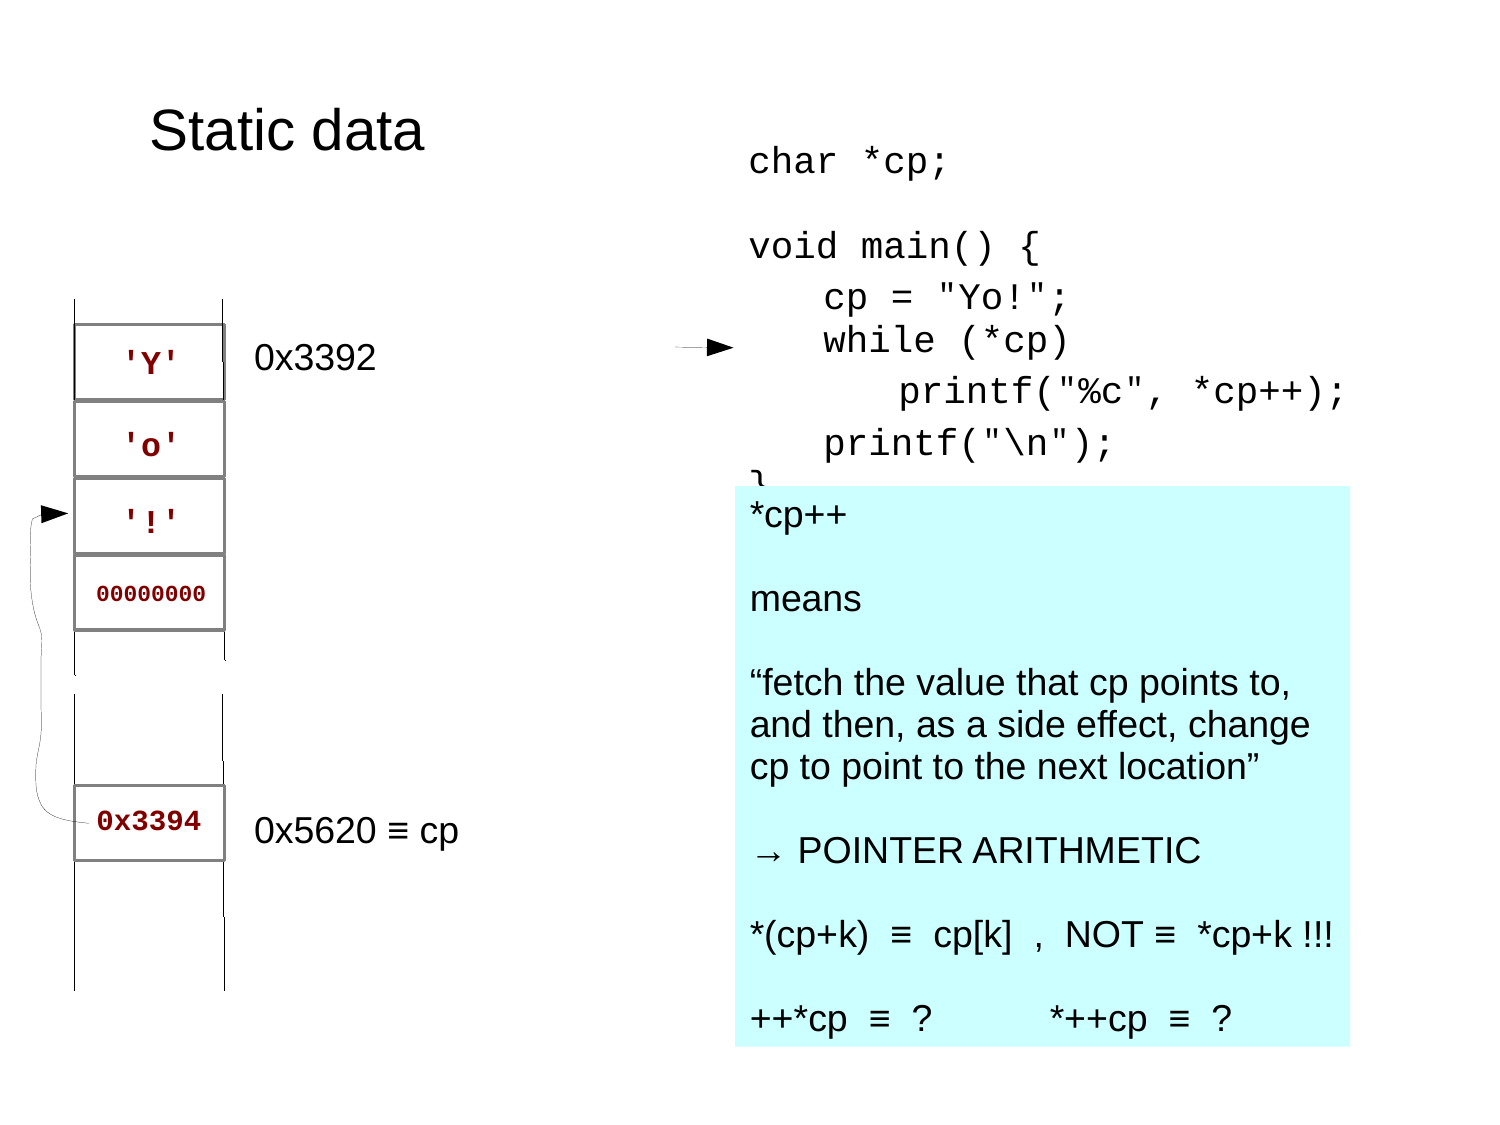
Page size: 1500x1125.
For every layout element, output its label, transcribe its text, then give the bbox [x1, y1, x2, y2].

text_box 'Y' [77, 339, 225, 388]
text_box 0x3392 [239, 329, 705, 389]
text_box Static data [135, 90, 1156, 235]
text_box 'o' [77, 421, 225, 470]
text_box '!' [77, 498, 225, 547]
text_box 0x3394 [74, 798, 223, 851]
text_box 0x5620 ≡ cp [239, 801, 705, 862]
text_box 00000000 [77, 575, 225, 619]
text_box *cp++ means “fetch the value that cp points to, and then, as a side effect, change cp to point to the next location” → POINTER ARITHMETIC *(cp+k) ≡ cp[k] , NOT ≡ *cp+k !!! ++*cp ≡ ? *++cp ≡ ? [735, 486, 1351, 1047]
text_box char *cp; void main() { cp = "Yo!"; while (*cp) printf("%c", *cp++); printf("\n"); } [733, 135, 1454, 450]
